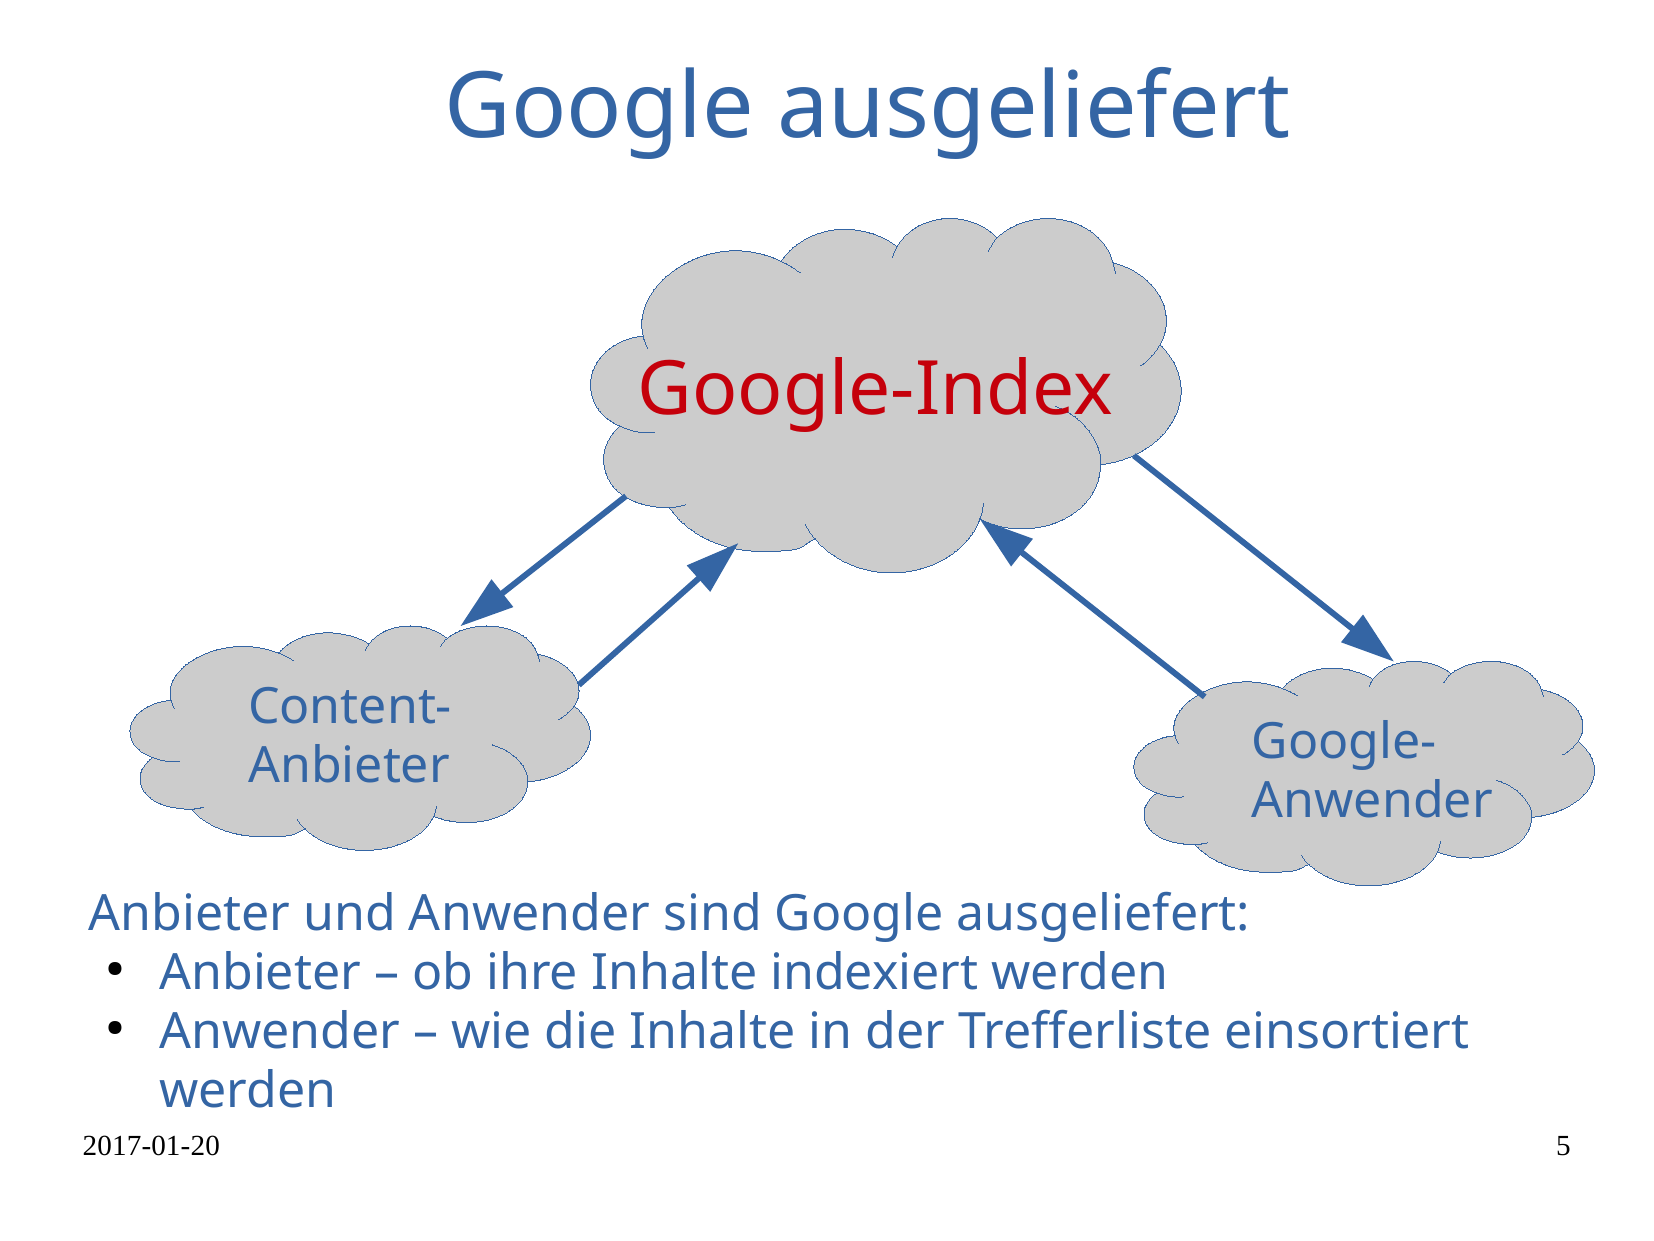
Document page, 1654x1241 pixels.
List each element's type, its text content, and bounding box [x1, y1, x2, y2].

text_box [1133, 661, 1595, 872]
list Google-Index [637, 348, 1188, 467]
list Anbieter und Anwender sind Google ausgeliefert: Anbieter – ob ihre Inhalte indexiert werden Anwender – wie die Inhalte in der Trefferliste einsortiert werden [88, 885, 1625, 1123]
text_box [590, 249, 1167, 573]
title Google ausgeliefert [82, 0, 1654, 249]
list Google-Anwender [1251, 714, 1536, 885]
text_box [129, 625, 591, 836]
list Content-Anbieter [248, 679, 497, 885]
